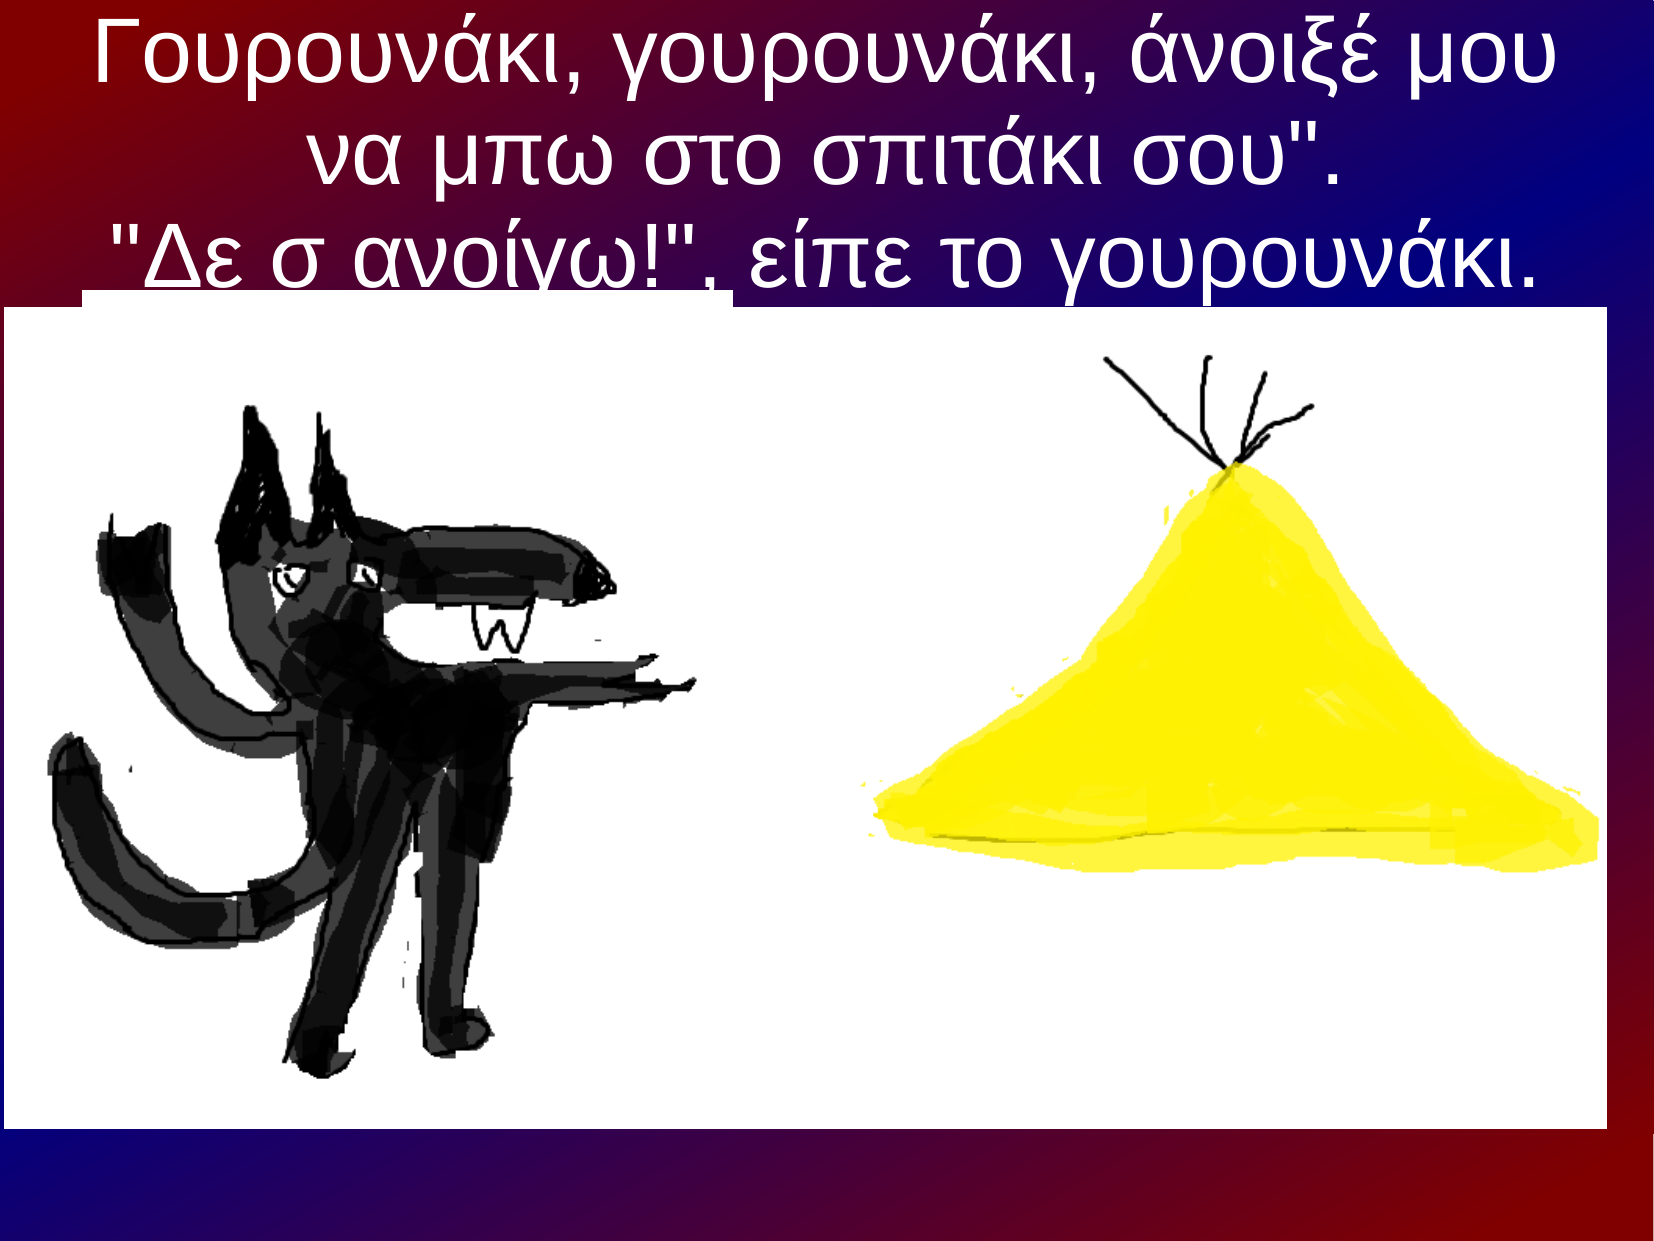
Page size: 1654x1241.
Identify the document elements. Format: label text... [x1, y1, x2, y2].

picture [4, 290, 1607, 1129]
title Γουρουνάκι, γουρουνάκι, άνοιξέ μου να μπω στο σπιτάκι σου". "Δε σ ανοίγω!", είπε το γουρουνάκι. [82, 0, 1571, 307]
